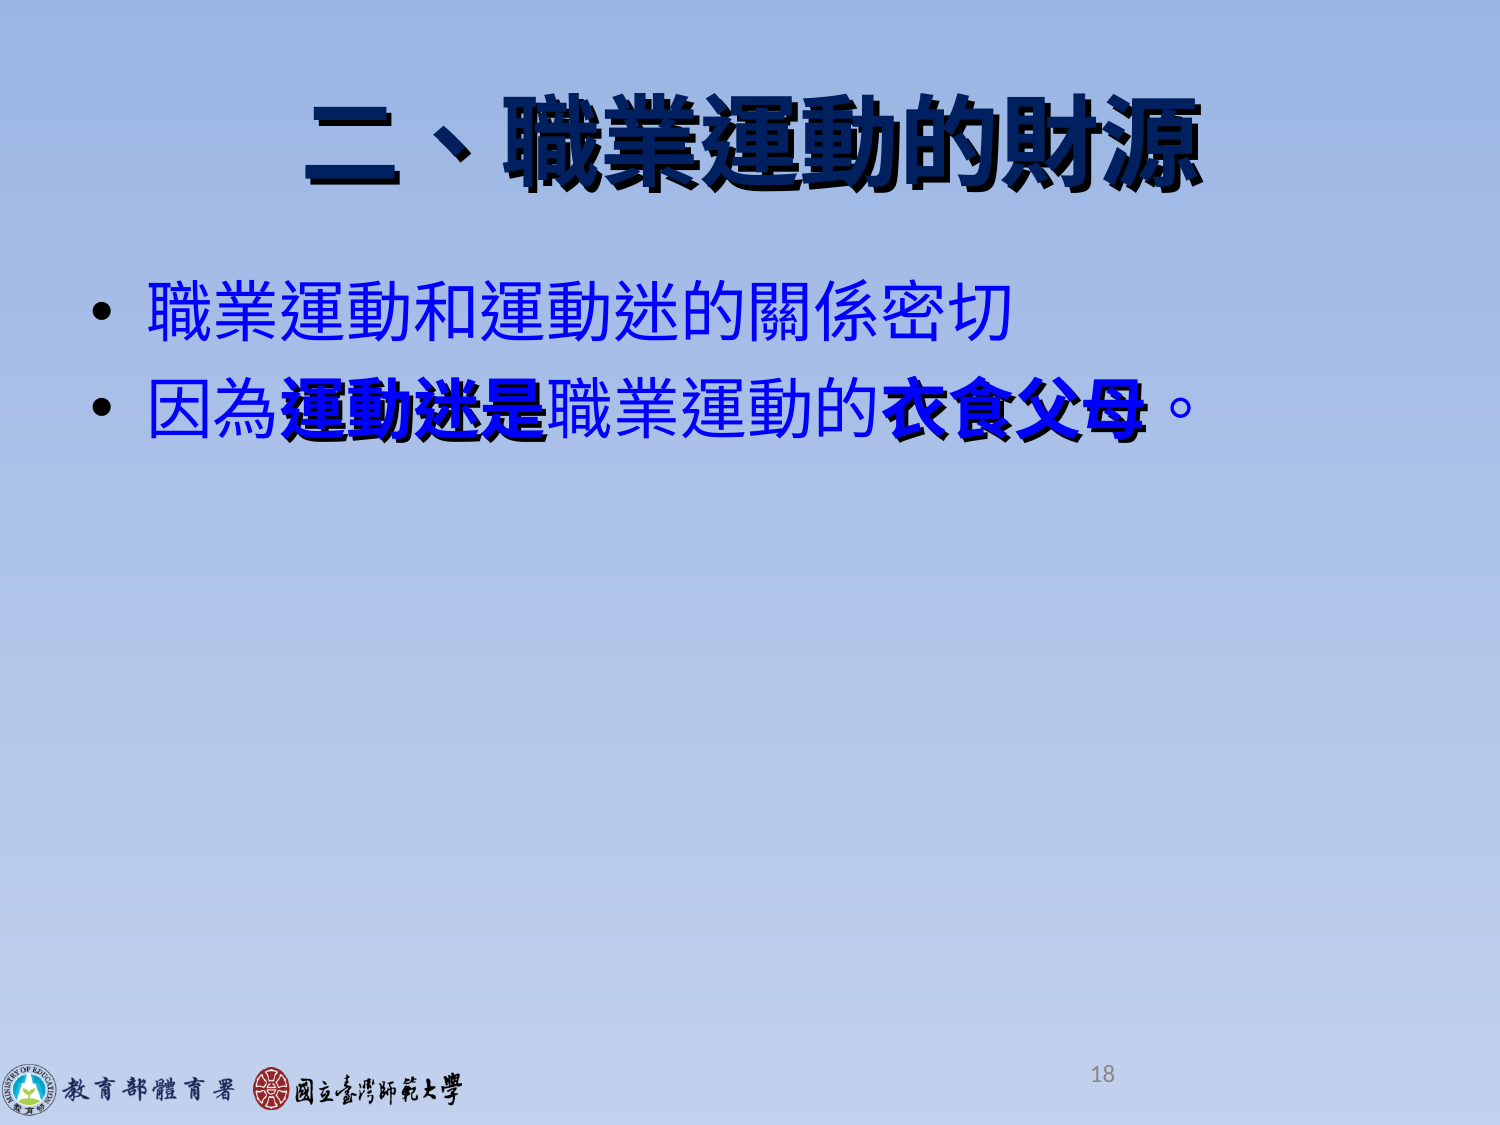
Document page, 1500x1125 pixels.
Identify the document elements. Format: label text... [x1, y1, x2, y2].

text_box [1074, 1042, 1426, 1103]
list 職業運動和運動迷的關係密切 因為運動迷是職業運動的衣食父母。 [75, 262, 1426, 1005]
title 二、職業運動的財源 [75, 45, 1426, 233]
